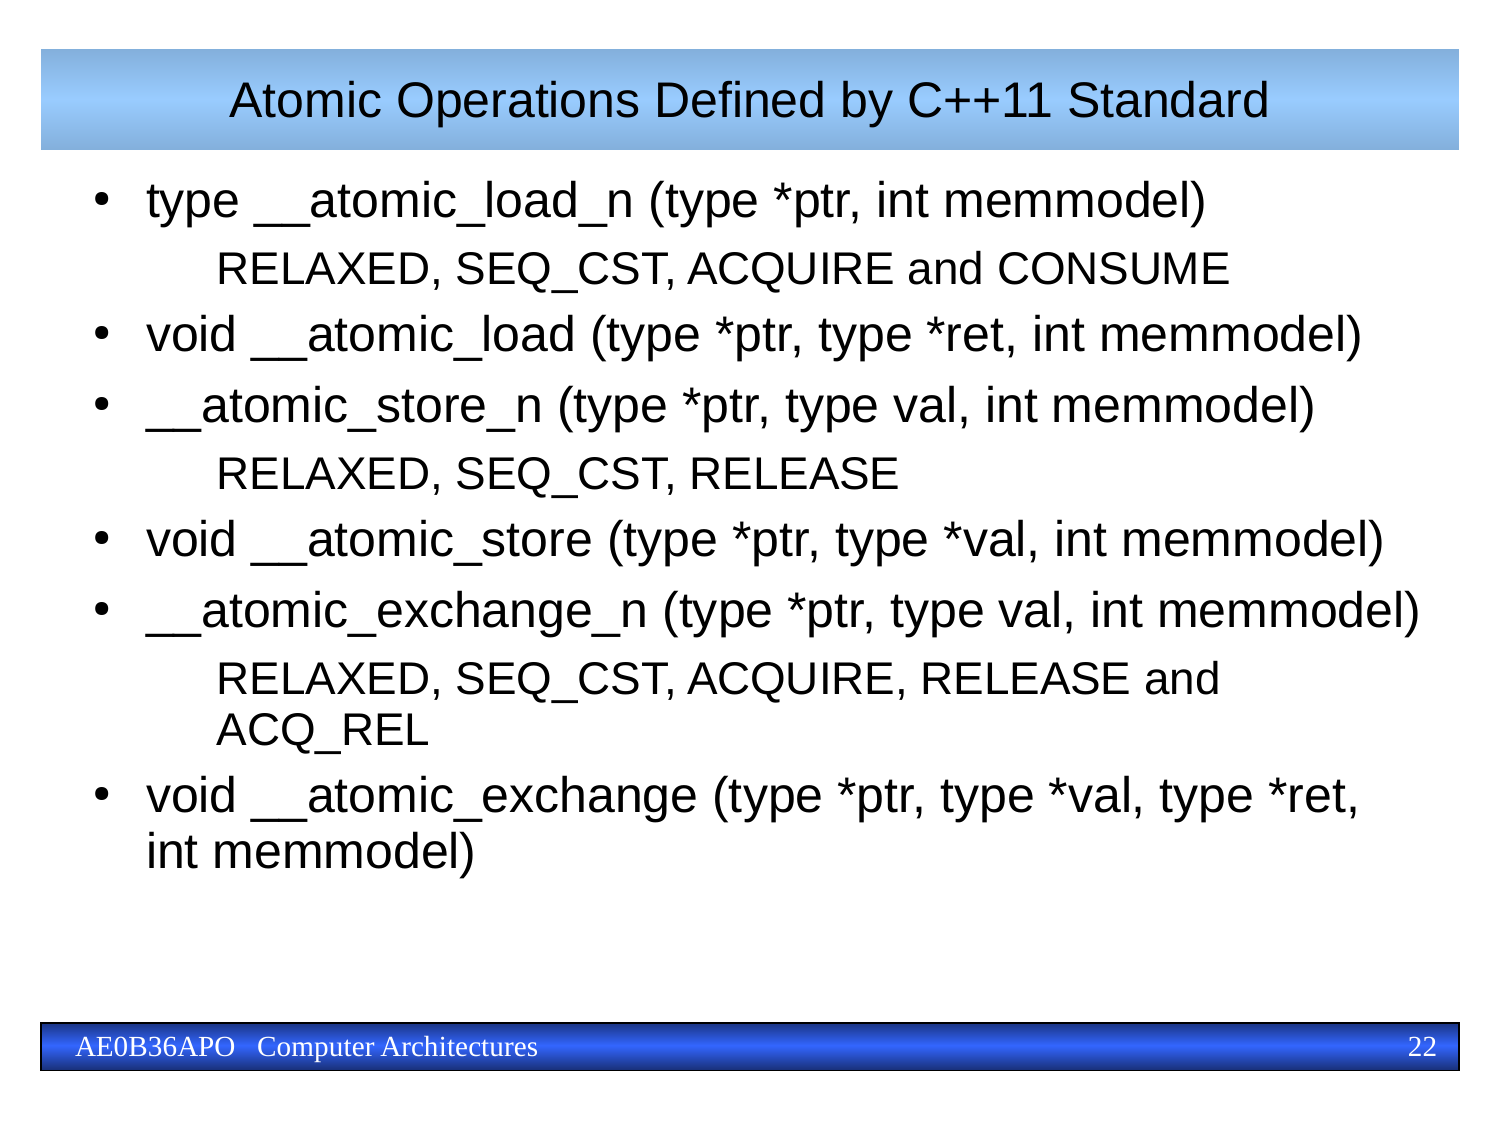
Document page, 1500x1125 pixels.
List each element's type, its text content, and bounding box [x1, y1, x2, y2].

list type __atomic_load_n (type *ptr, int memmodel) RELAXED, SEQ_CST, ACQUIRE and CONSUME void __atomic_load (type *ptr, type *ret, int memmodel) __atomic_store_n (type *ptr, type val, int memmodel) RELAXED, SEQ_CST, RELEASE void __atomic_store (type *ptr, type *val, int memmodel) __atomic_exchange_n (type *ptr, type val, int memmodel) RELAXED, SEQ_CST, ACQUIRE, RELEASE and ACQ_REL void __atomic_exchange (type *ptr, type *val, type *ret, int memmodel) [75, 172, 1426, 1000]
title Atomic Operations Defined by C++11 Standard [41, 49, 1459, 150]
